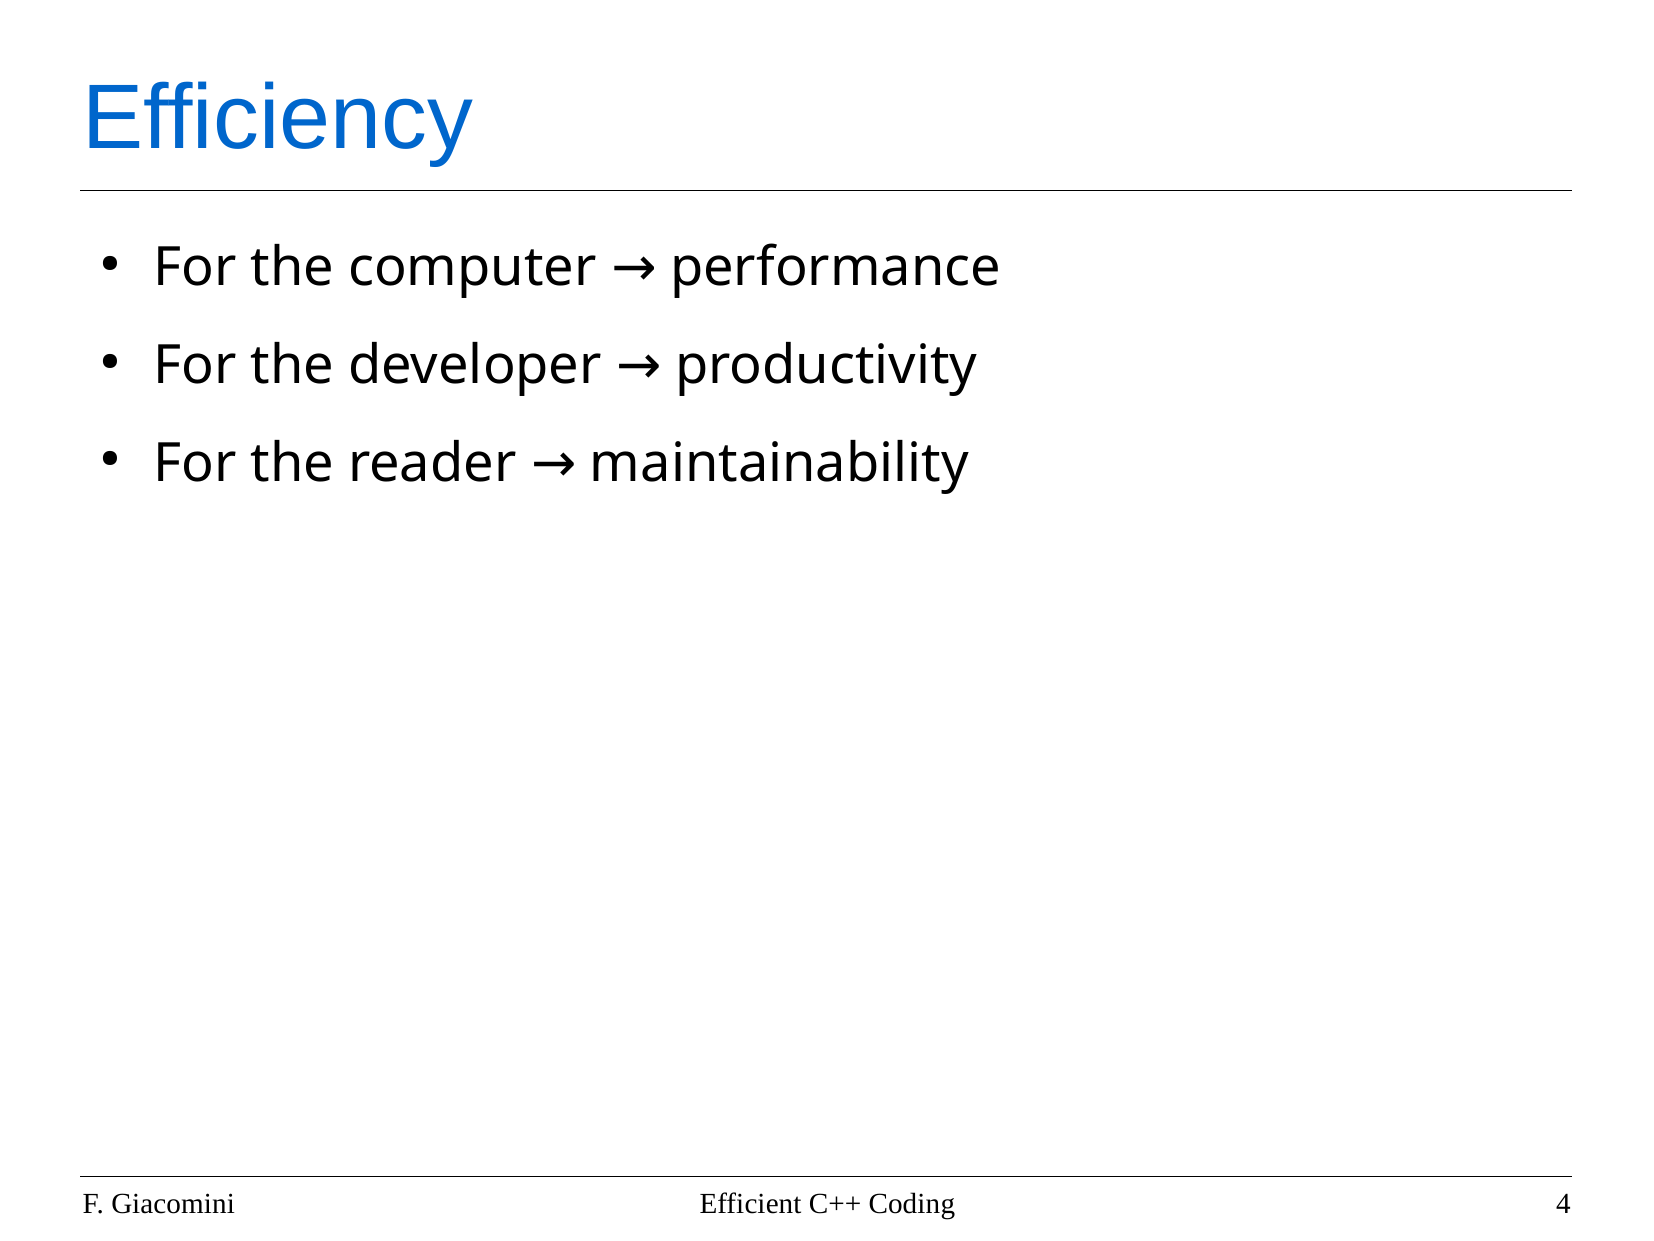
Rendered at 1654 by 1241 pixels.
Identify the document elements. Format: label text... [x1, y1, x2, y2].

list For the computer → performance For the developer → productivity For the reader → maintainability [82, 227, 1571, 1149]
title Efficiency [82, 49, 1571, 184]
